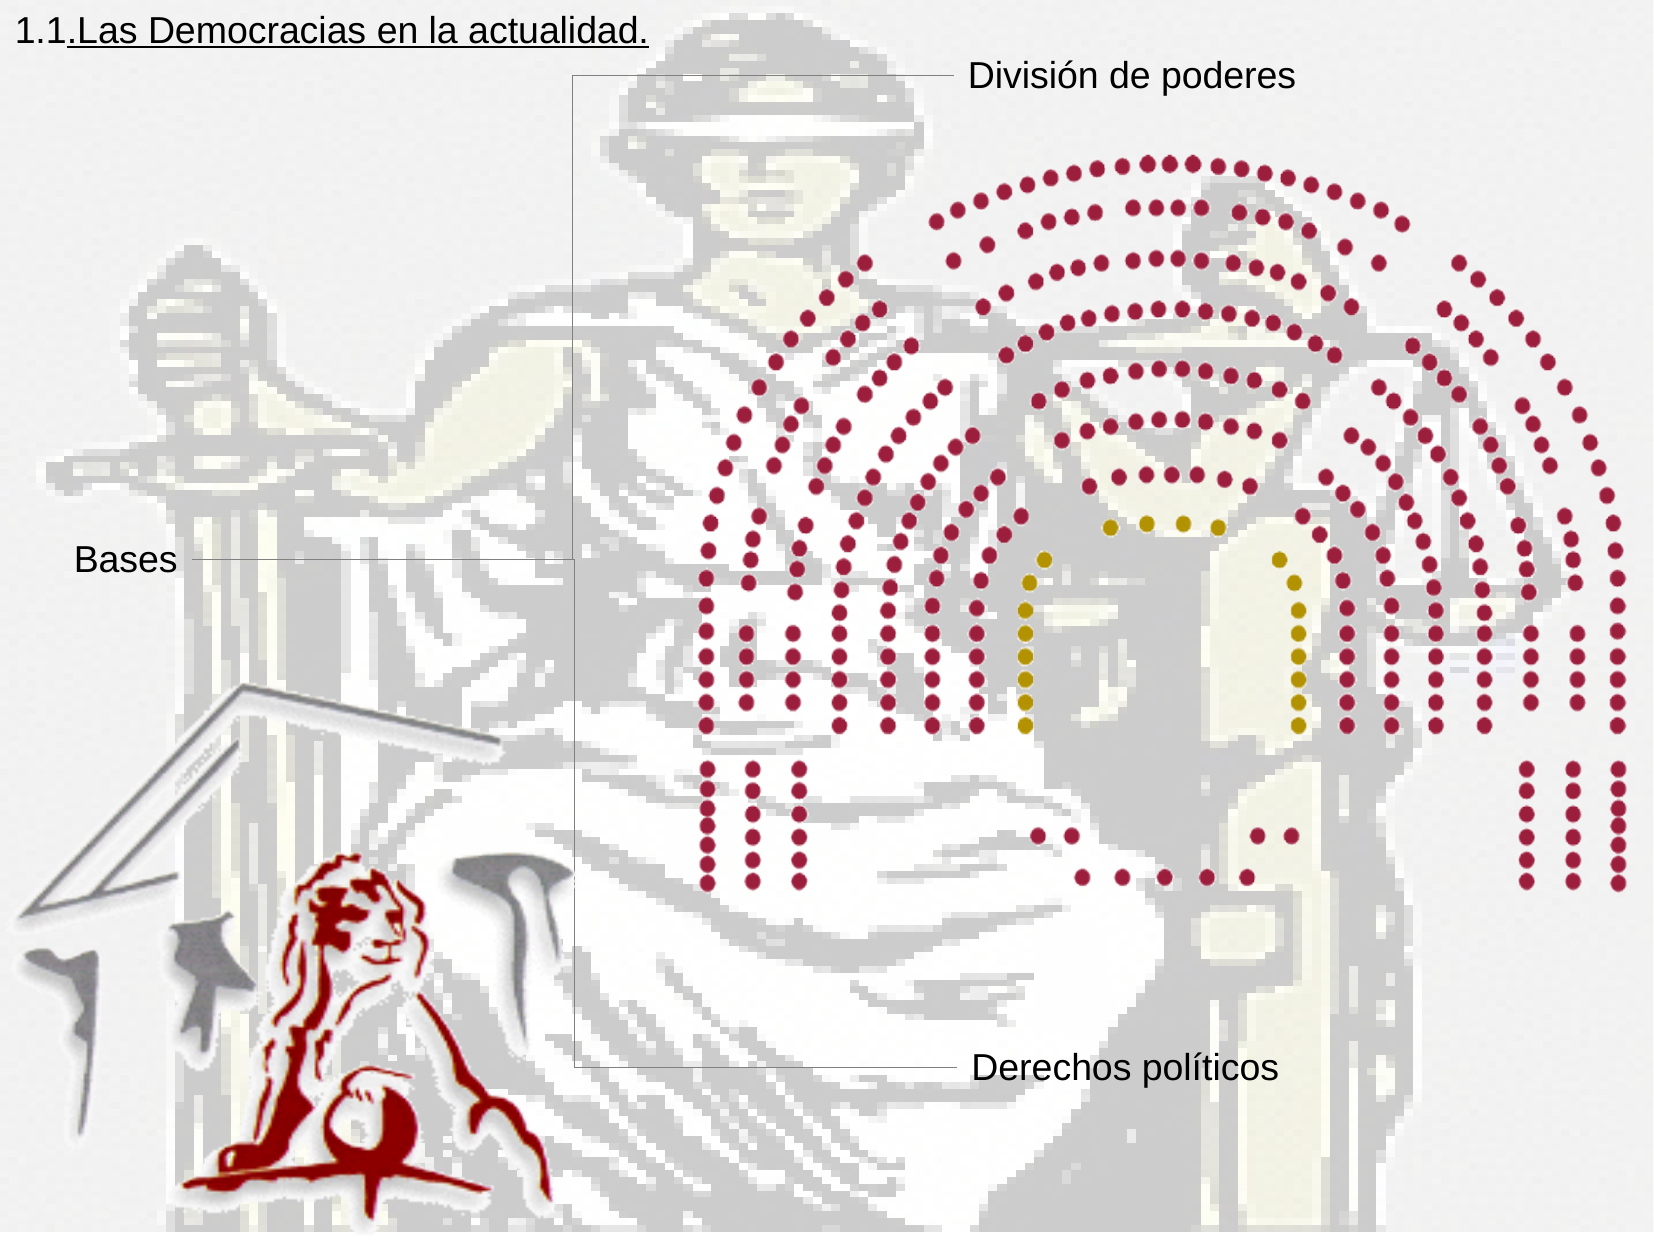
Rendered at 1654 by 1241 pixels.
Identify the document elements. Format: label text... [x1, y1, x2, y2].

text_box División de poderes [953, 47, 1312, 105]
text_box Bases [59, 531, 193, 589]
text_box 1.1.Las Democracias en la actualidad. [0, 2, 664, 60]
text_box Derechos políticos [956, 1039, 1295, 1097]
picture [0, 0, 1654, 1241]
